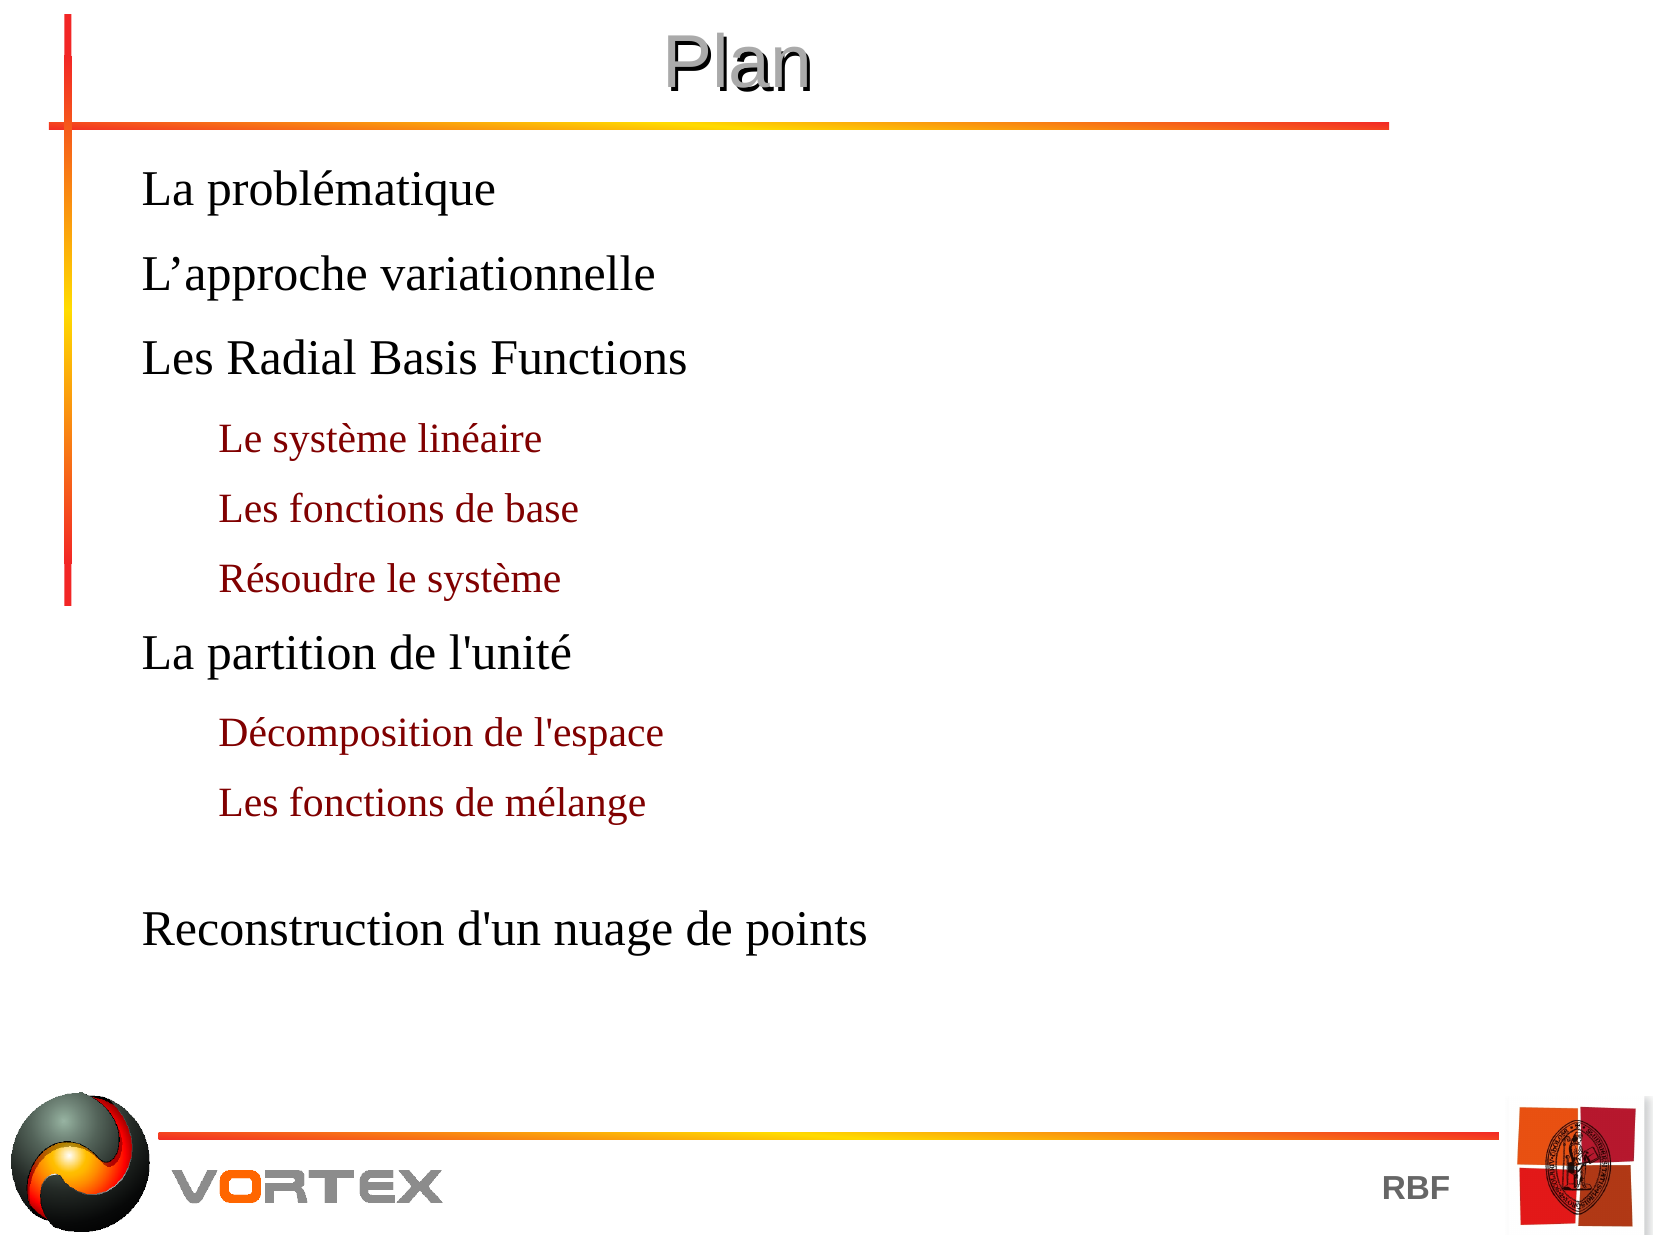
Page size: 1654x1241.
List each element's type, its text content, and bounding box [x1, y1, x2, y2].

title Plan [82, 4, 1392, 120]
picture [11, 1092, 443, 1232]
picture [1505, 1096, 1653, 1235]
list La problématique L’approche variationnelle Les Radial Basis Functions Le système linéaire Les fonctions de base Résoudre le système La partition de l'unité Décomposition de l'espace Les fonctions de mélange Reconstruction d'un nuage de points [123, 160, 1530, 1103]
